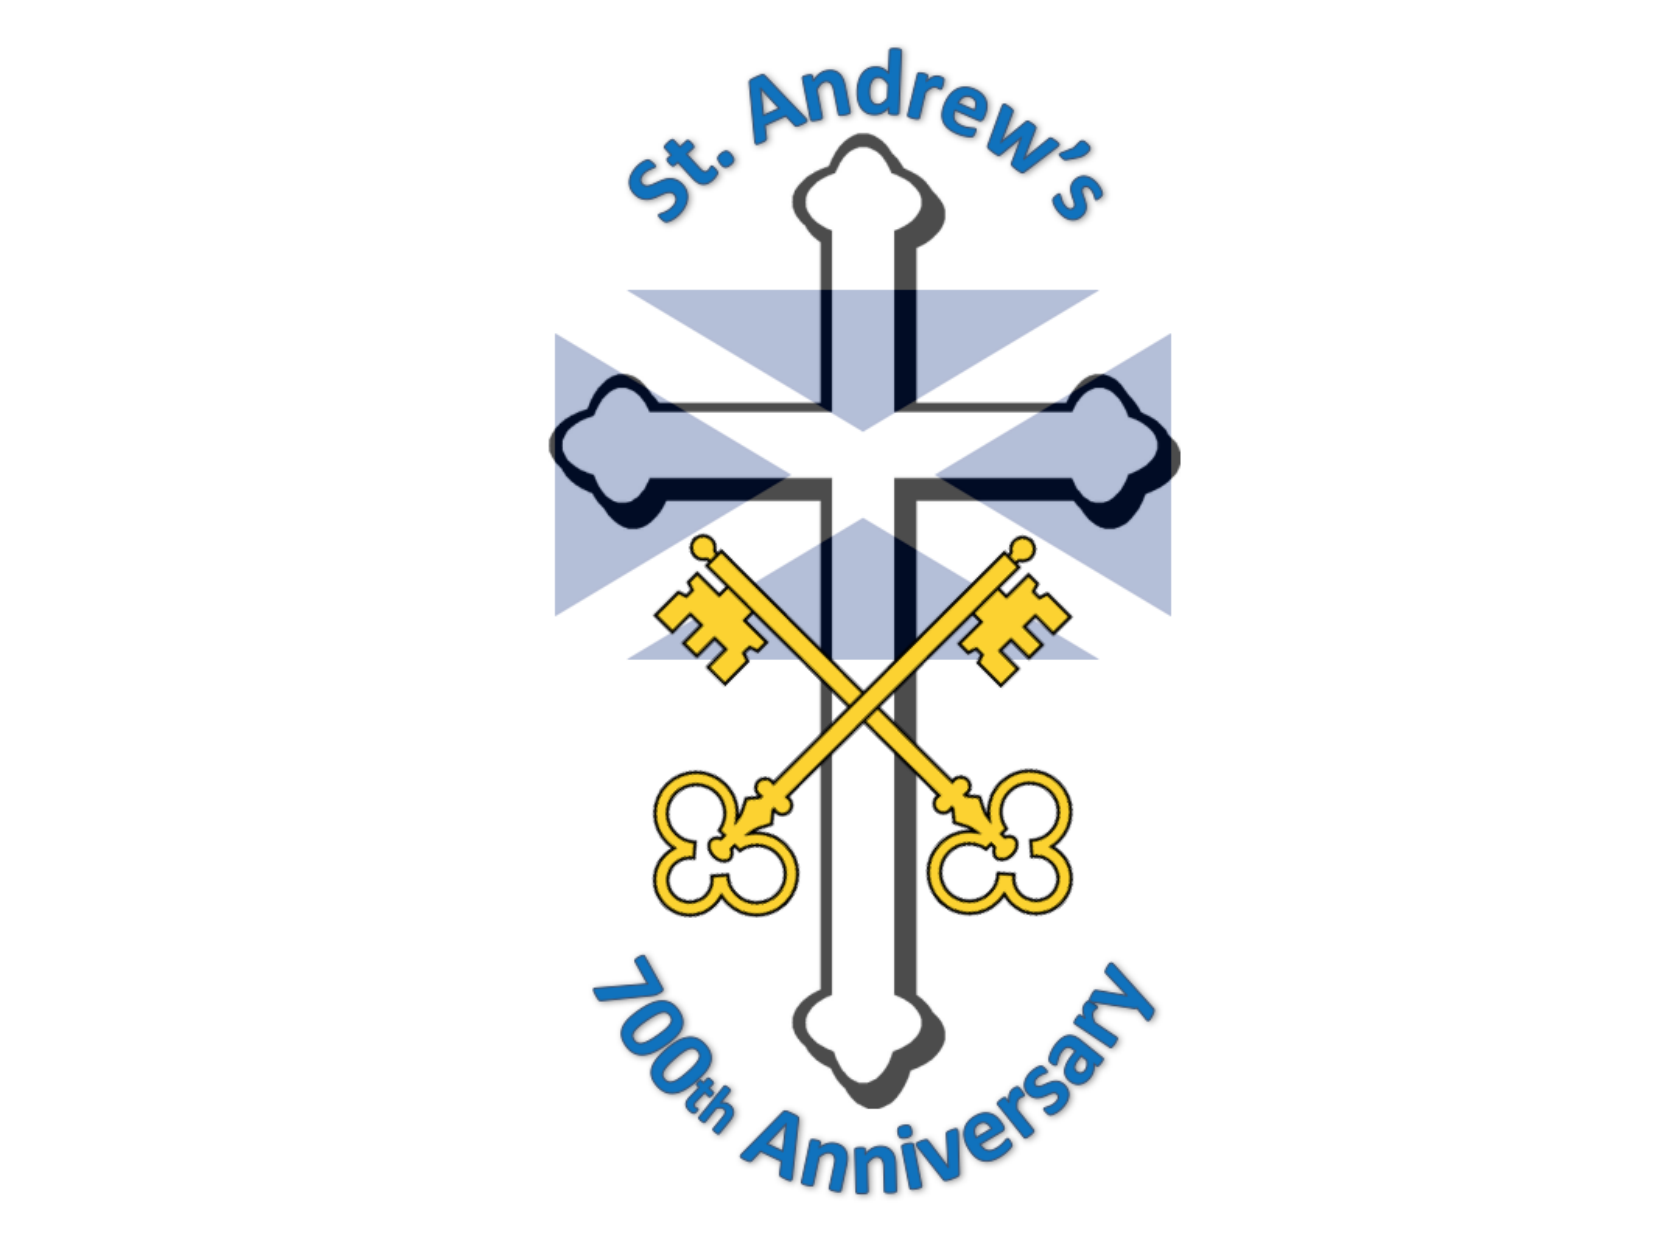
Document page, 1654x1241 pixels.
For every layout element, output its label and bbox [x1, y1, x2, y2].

picture [507, 26, 1229, 1221]
